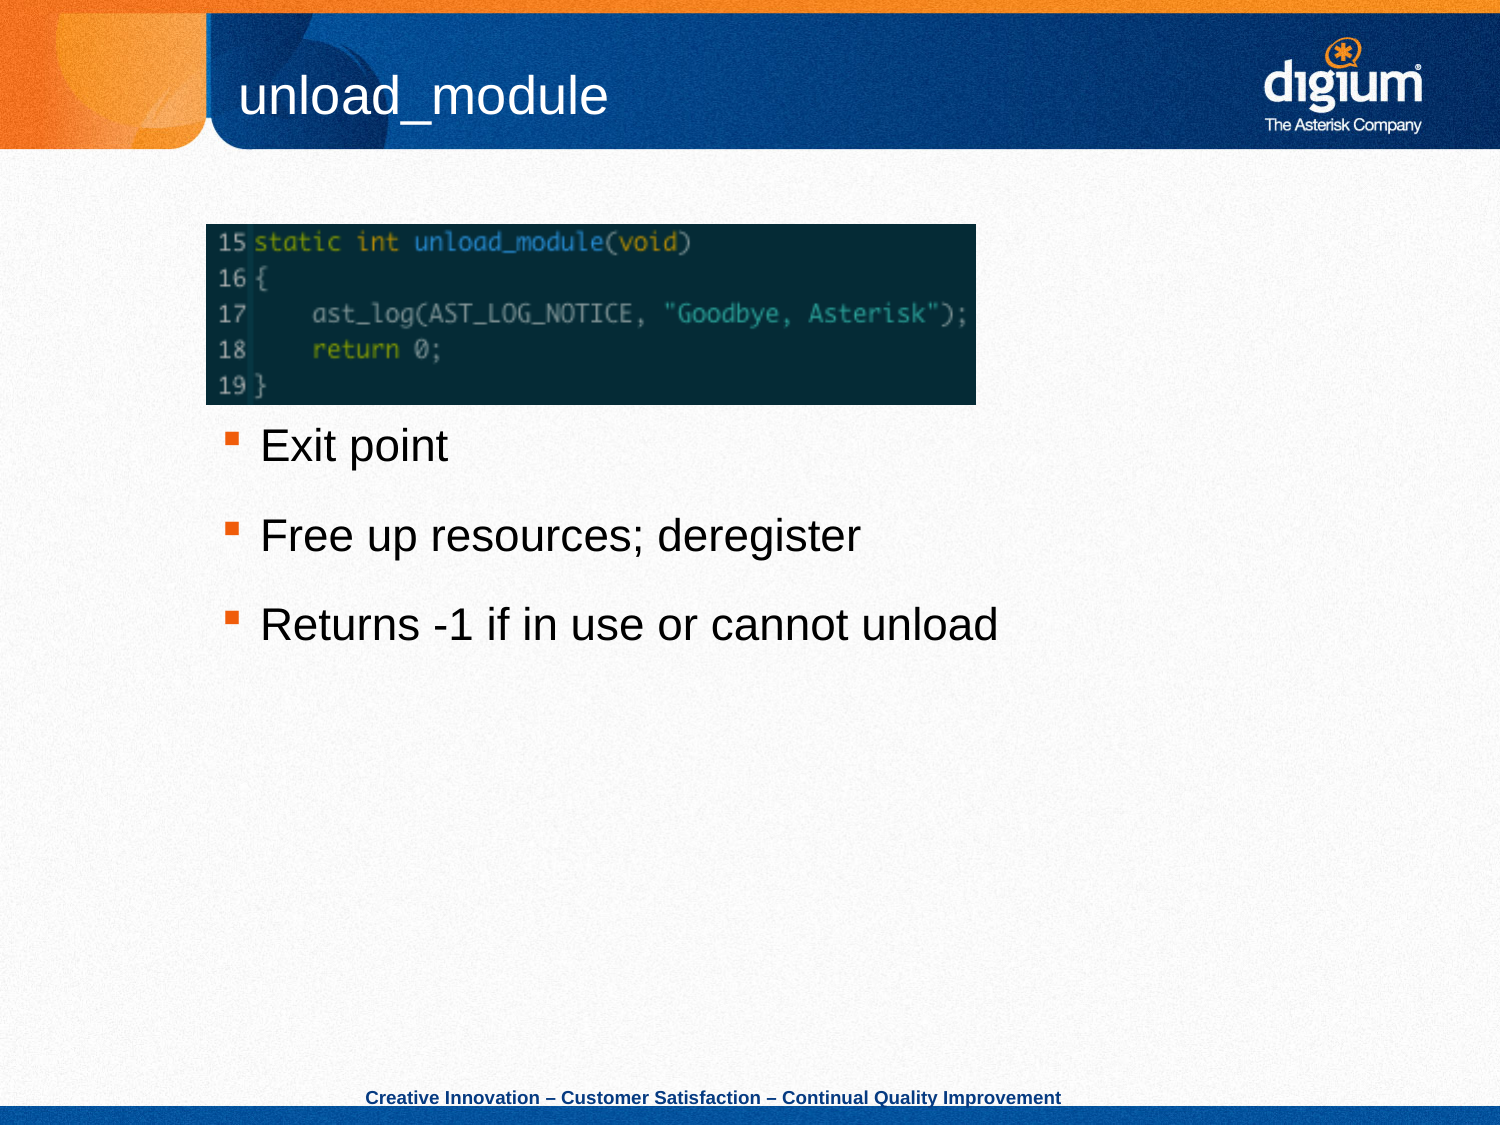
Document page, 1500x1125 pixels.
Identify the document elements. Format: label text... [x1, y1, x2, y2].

list Exit point Free up resources; deregister Returns -1 if in use or cannot unload [206, 412, 1301, 877]
title unload_module [238, 27, 1243, 127]
picture [0, 0, 1500, 1125]
